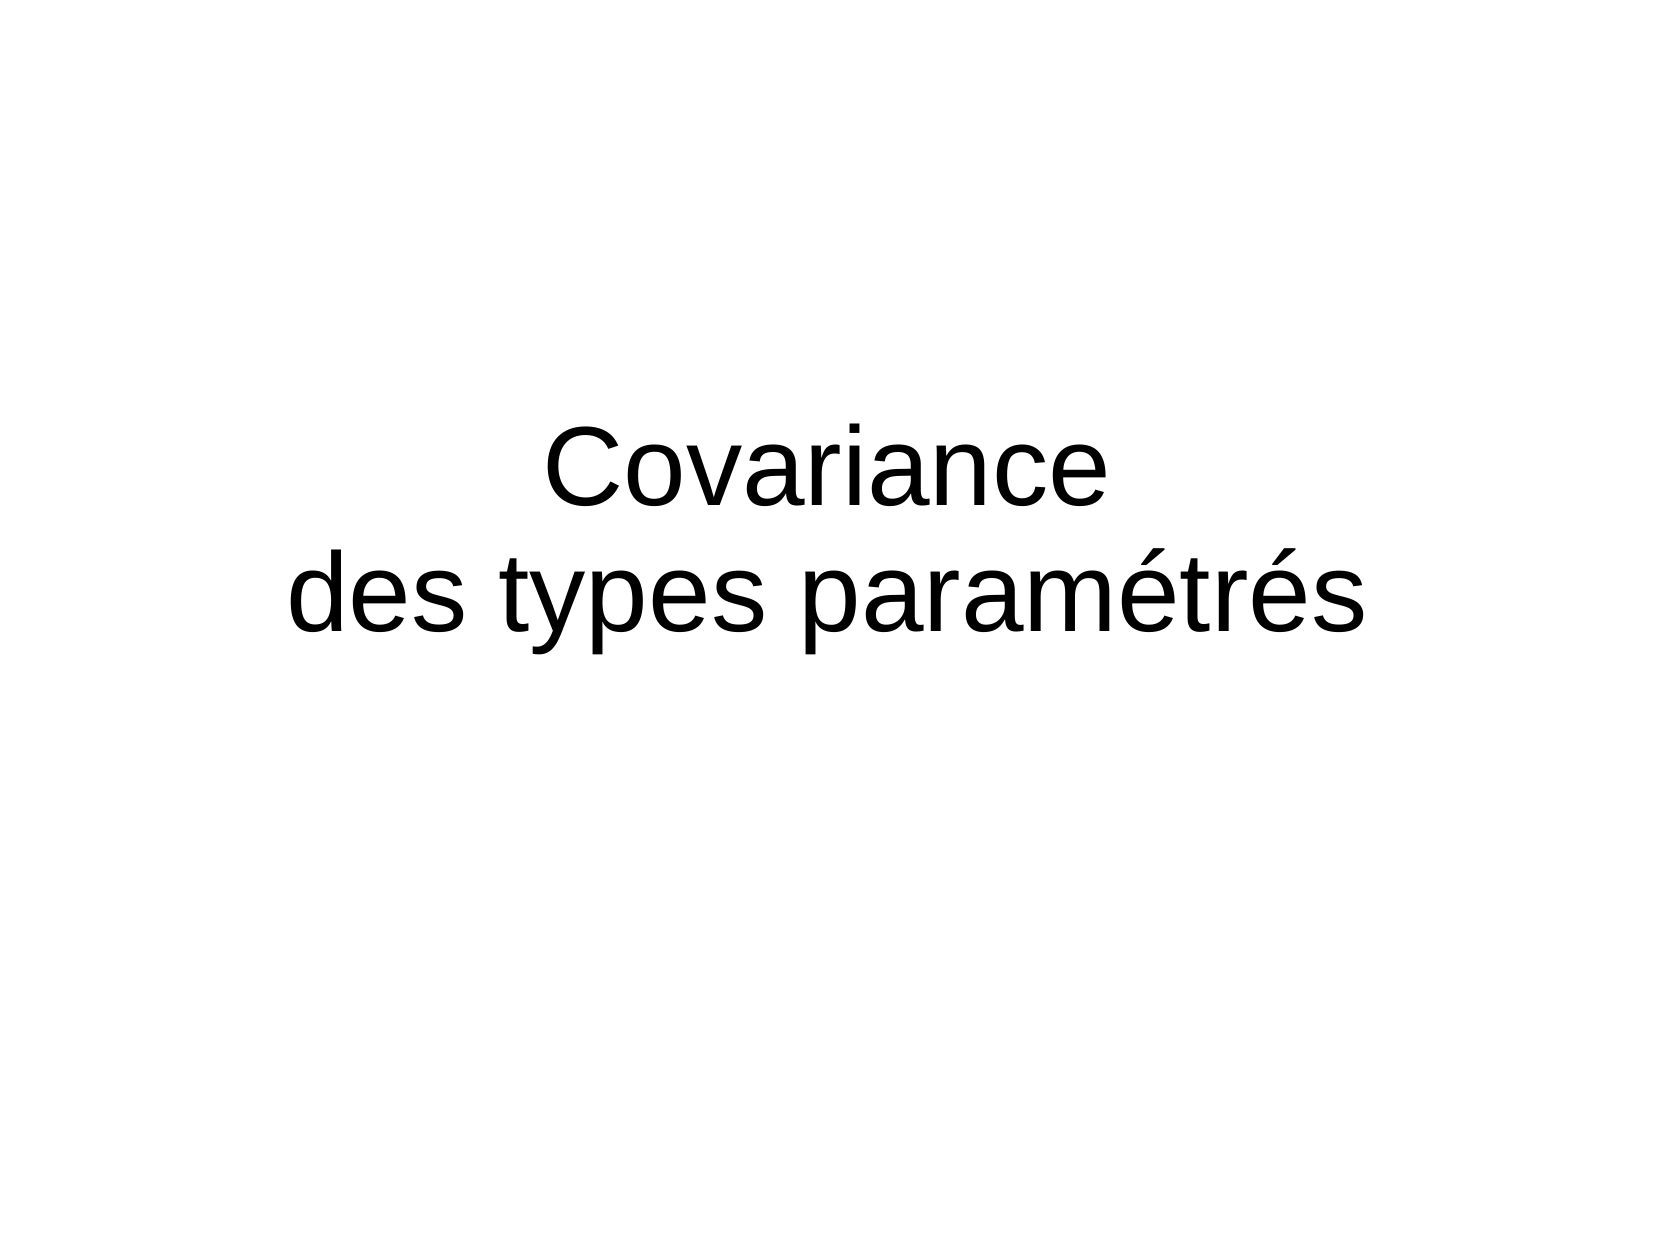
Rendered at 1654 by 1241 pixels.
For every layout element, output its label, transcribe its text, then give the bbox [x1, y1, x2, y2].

subtitle Covariance des types paramétrés [82, 49, 1571, 1010]
